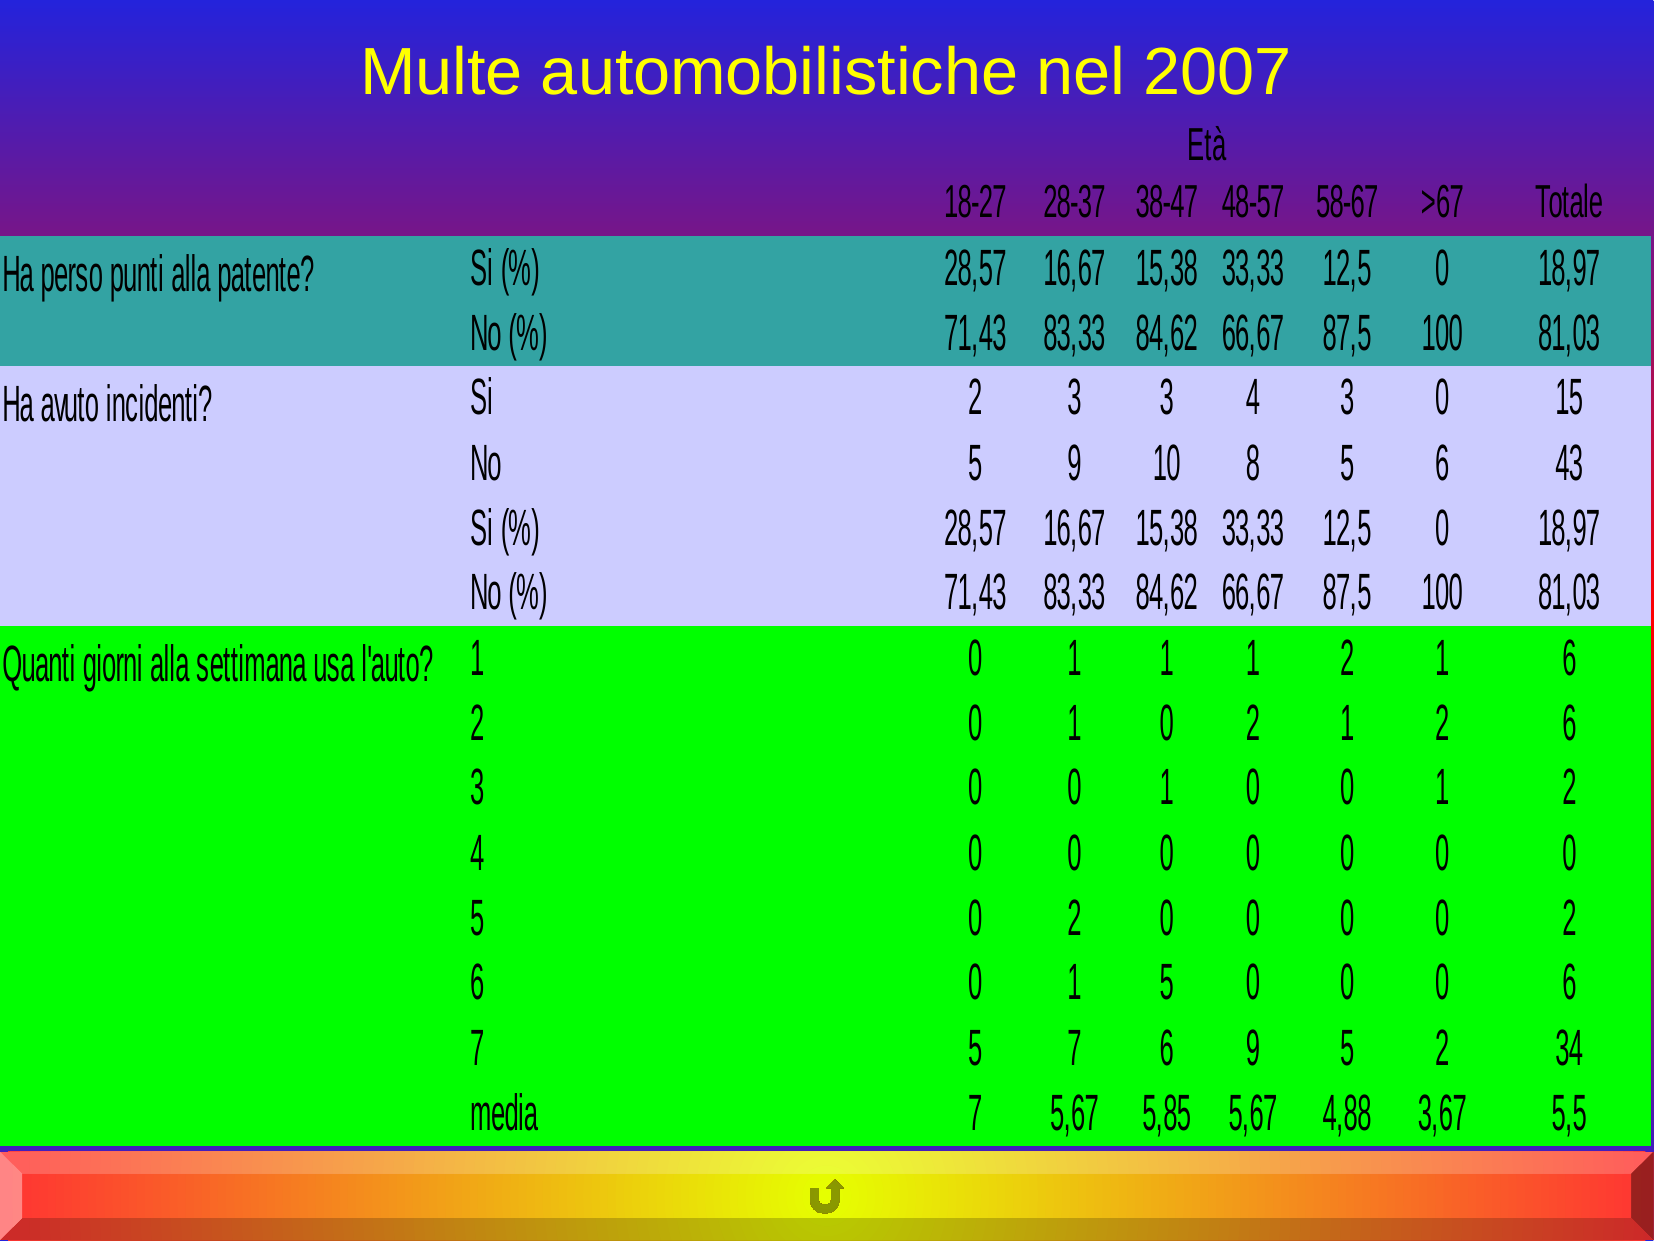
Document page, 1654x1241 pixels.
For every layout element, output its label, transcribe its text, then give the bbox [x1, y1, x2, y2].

title Multe automobilistiche nel 2007 [82, 29, 1571, 118]
chart [0, 118, 1654, 1152]
text_box [1, 1152, 1654, 1241]
